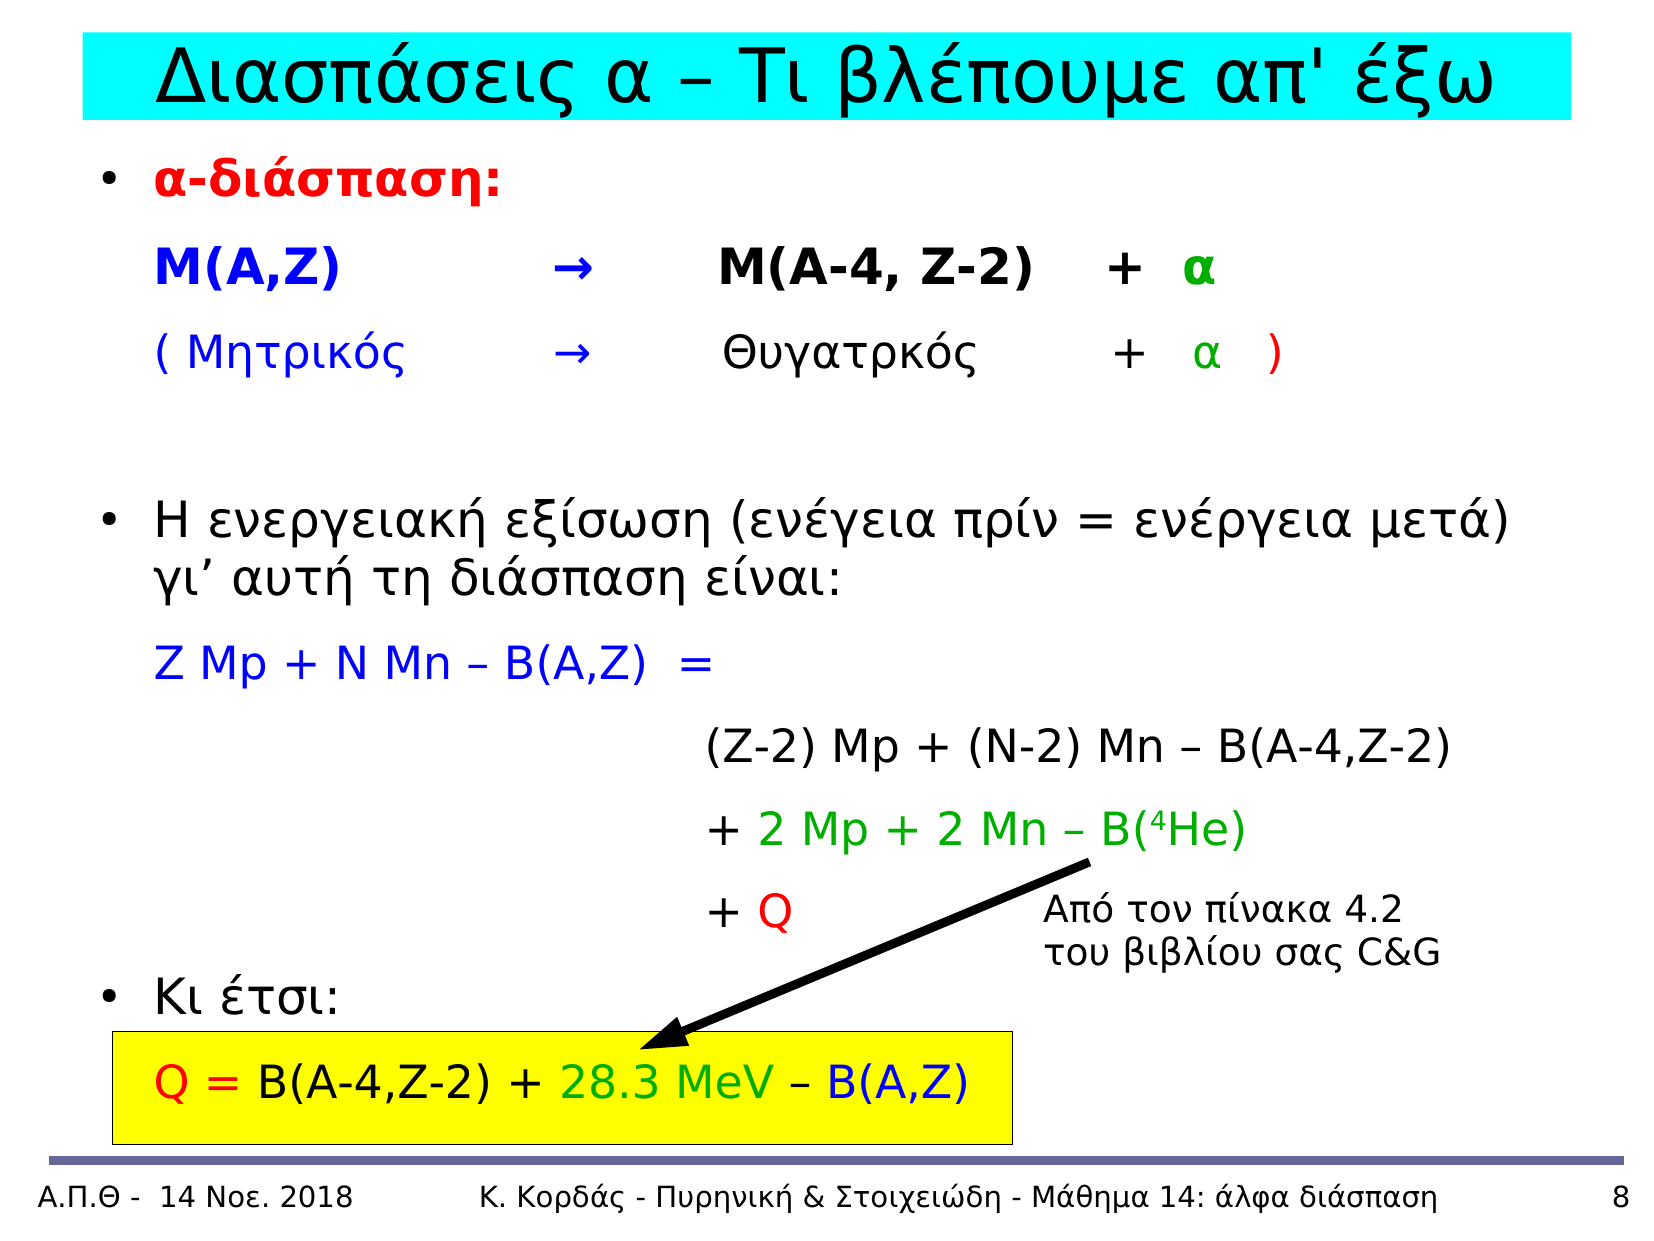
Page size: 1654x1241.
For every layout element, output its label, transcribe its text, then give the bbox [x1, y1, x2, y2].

title Διασπάσεις α – Τι βλέπουμε απ' έξω [82, 32, 1571, 120]
text_box Από τον πίνακα 4.2 του βιβλίου σας C&G [1028, 880, 1463, 984]
list α-διάσπαση: M(A,Z) → M(A-4, Z-2) + α ( Μητρικός → Θυγατρκός + α ) Η ενεργειακή εξίσωση (ενέγεια πρίν = ενέργεια μετά) γι’ αυτή τη διάσπαση είναι: Z Mp + N Mn – B(A,Z) = (Z-2) Mp + (N-2) Mn – B(A-4,Z-2) + 2 Mp + 2 Mn – B(4He) + Q Κι έτσι: Q = B(A-4,Z-2) + 28.3 MeV – B(A,Z) [82, 150, 1571, 1199]
